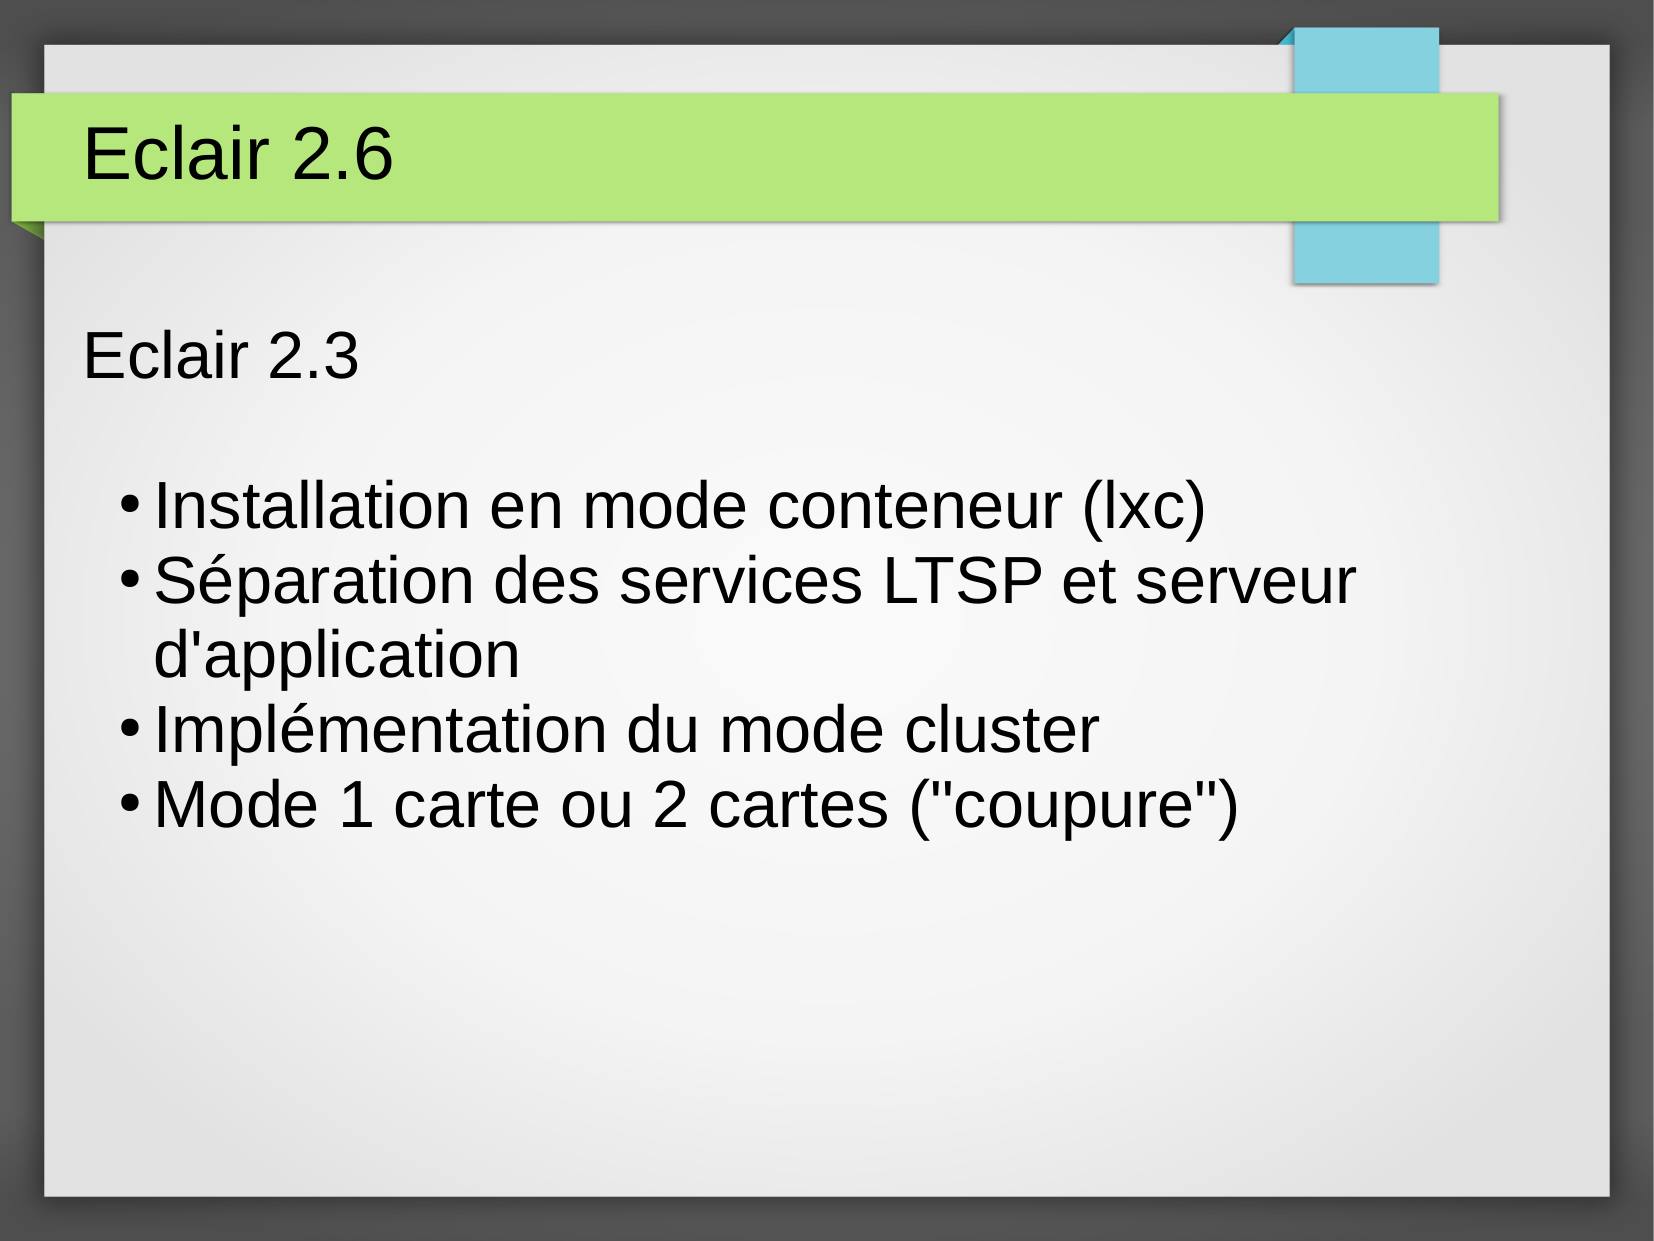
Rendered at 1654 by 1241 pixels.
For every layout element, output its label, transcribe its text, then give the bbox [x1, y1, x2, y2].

title Eclair 2.6 [82, 94, 1264, 213]
text_box [82, 295, 1571, 1015]
picture [0, 0, 1654, 1241]
